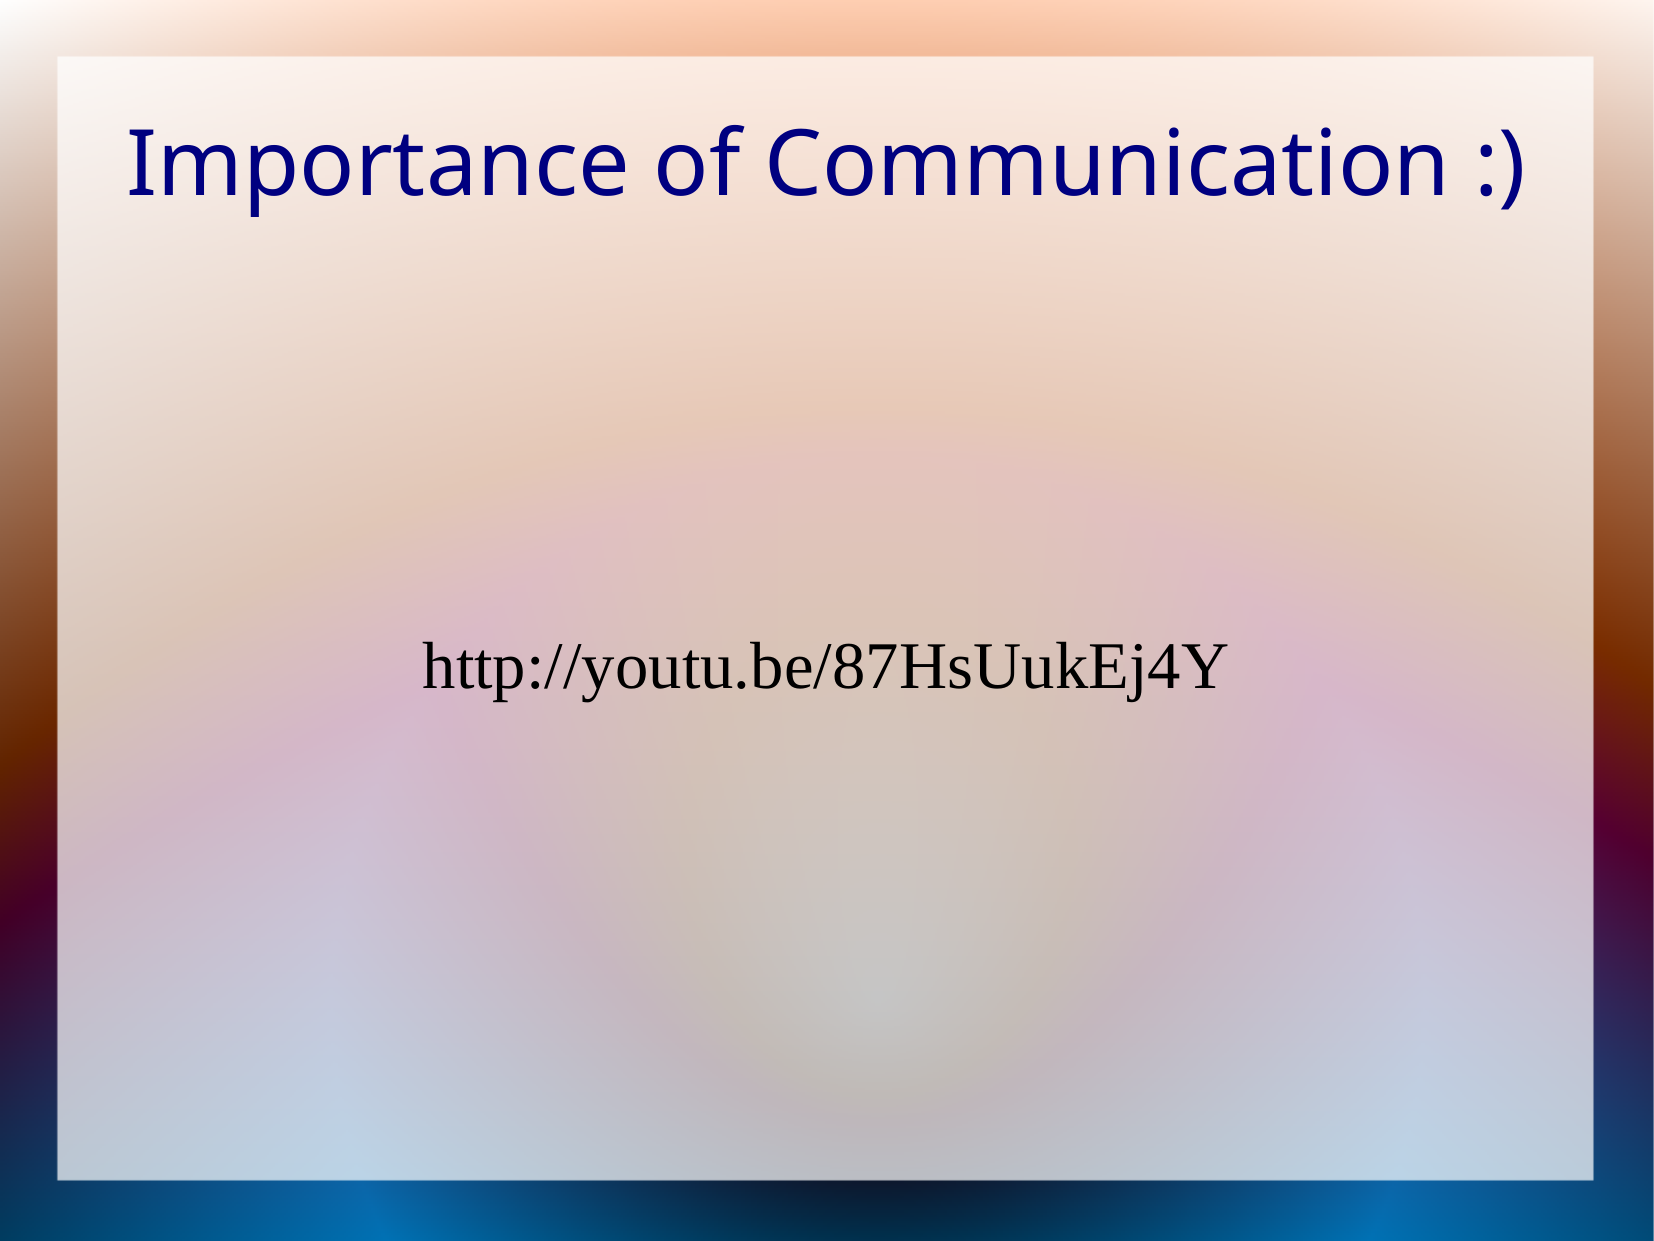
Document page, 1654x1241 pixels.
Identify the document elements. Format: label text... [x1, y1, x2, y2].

title Importance of Communication :) [82, 62, 1571, 256]
subtitle http://youtu.be/87HsUukEj4Y [82, 290, 1571, 1034]
